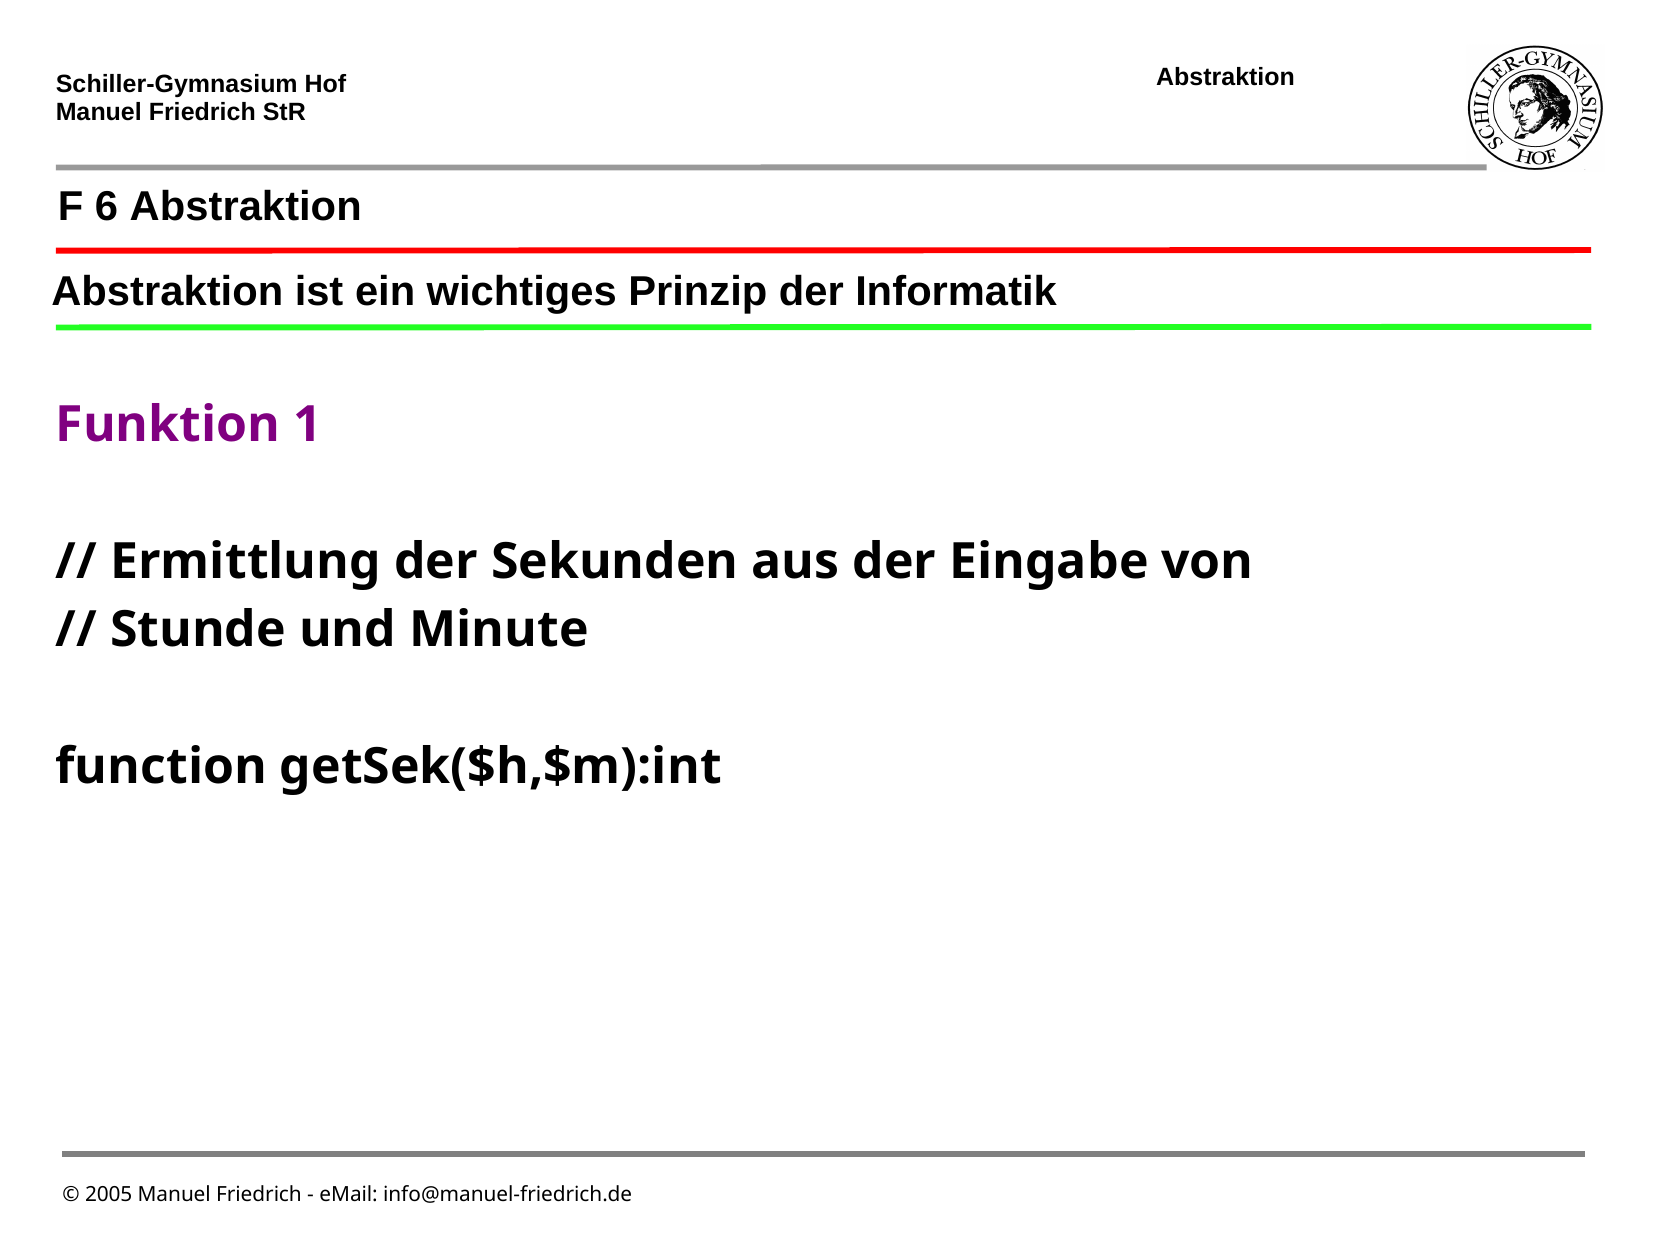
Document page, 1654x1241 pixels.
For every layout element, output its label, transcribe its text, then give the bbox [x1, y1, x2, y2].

text_box Funktion 1 // Ermittlung der Sekunden aus der Eingabe von // Stunde und Minute function getSek($h,$m):int [55, 388, 1590, 826]
text_box Schiller-Gymnasium Hof Manuel Friedrich StR [55, 69, 396, 129]
text_box F 6 Abstraktion [57, 183, 1284, 234]
text_box Abstraktion [1156, 62, 1425, 123]
picture [1466, 44, 1605, 172]
text_box © 2005 Manuel Friedrich - eMail: info@manuel-friedrich.de [62, 1178, 1550, 1204]
text_box Abstraktion ist ein wichtiges Prinzip der Informatik [51, 268, 1563, 319]
